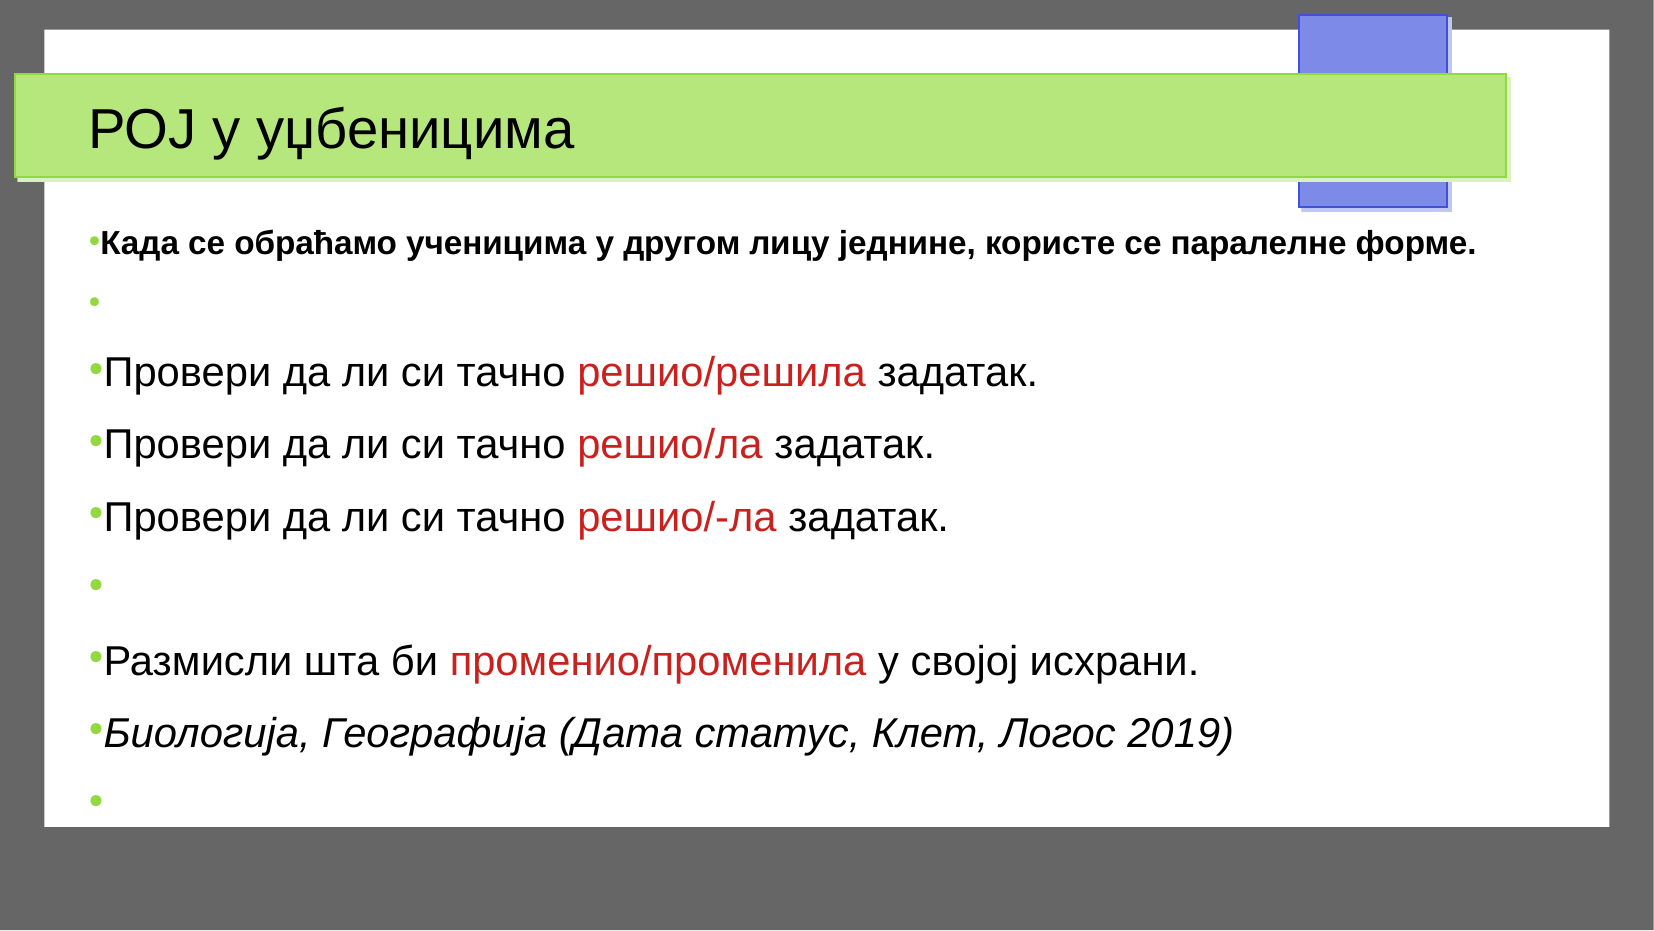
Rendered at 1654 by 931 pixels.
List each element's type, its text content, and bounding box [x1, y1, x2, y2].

title РОЈ у уџбеницима [88, 73, 1506, 178]
list Када се обраћамо ученицима у другом лицу једнине, користе се паралелне форме. Провери да ли си тачно решио/решила задатак. Провери да ли си тачно решио/ла задатак. Провери да ли си тачно решио/-ла задатак. Размисли шта би променио/променила у својој исхрани. Биологија, Географија (Дата статус, Клет, Логос 2019) [88, 221, 1565, 813]
